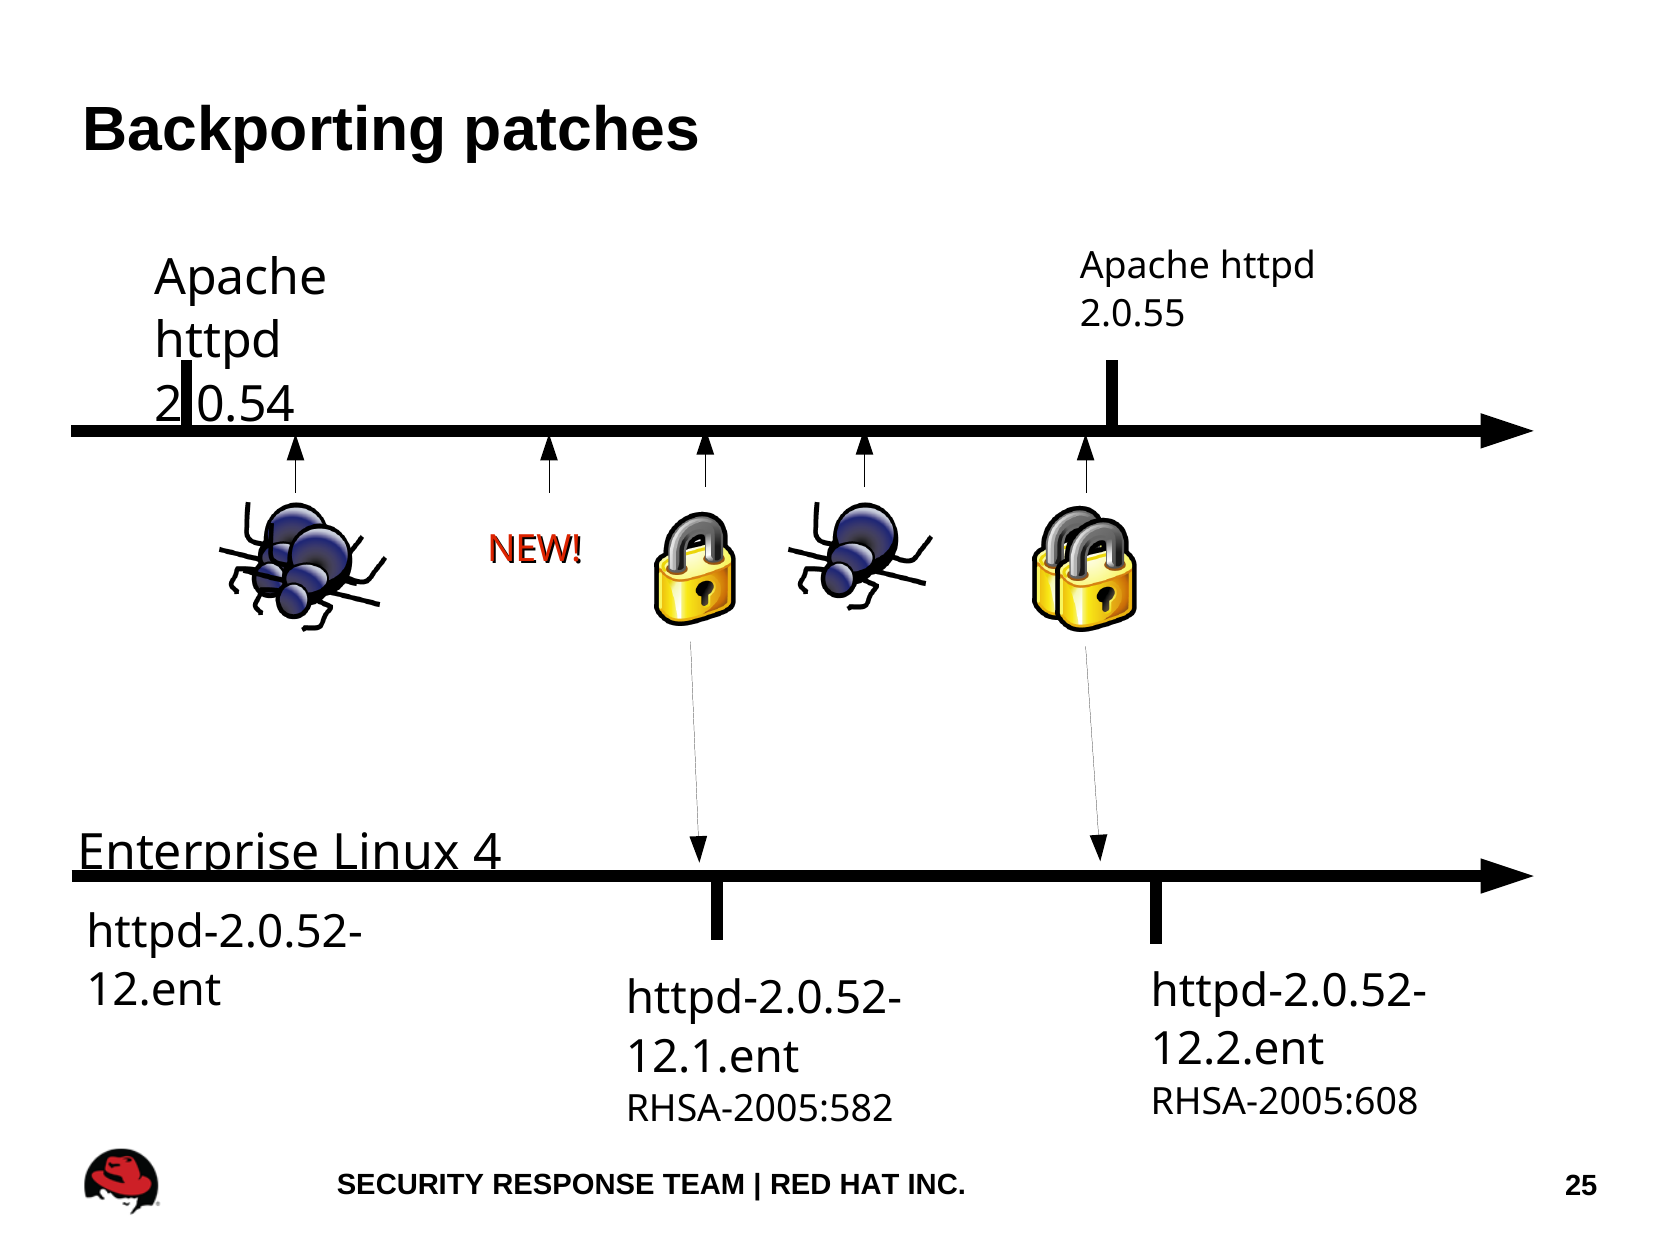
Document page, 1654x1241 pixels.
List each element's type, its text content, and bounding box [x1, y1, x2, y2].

text_box httpd-2.0.52-12.ent [71, 893, 505, 1063]
picture [654, 511, 736, 626]
picture [218, 501, 387, 632]
text_box httpd-2.0.52-12.2.ent RHSA-2005:608 [1135, 952, 1576, 1111]
text_box httpd-2.0.52-12.1.ent RHSA-2005:582 [611, 960, 1051, 1119]
text_box Apache httpd 2.0.54 [139, 236, 479, 418]
picture [787, 501, 933, 611]
text_box Enterprise Linux 4 [62, 811, 548, 885]
text_box NEW! [472, 516, 644, 575]
title Backporting patches [82, 37, 1571, 225]
picture [1032, 505, 1137, 632]
picture [83, 1146, 166, 1224]
text_box Apache httpd 2.0.55 [1065, 233, 1399, 333]
